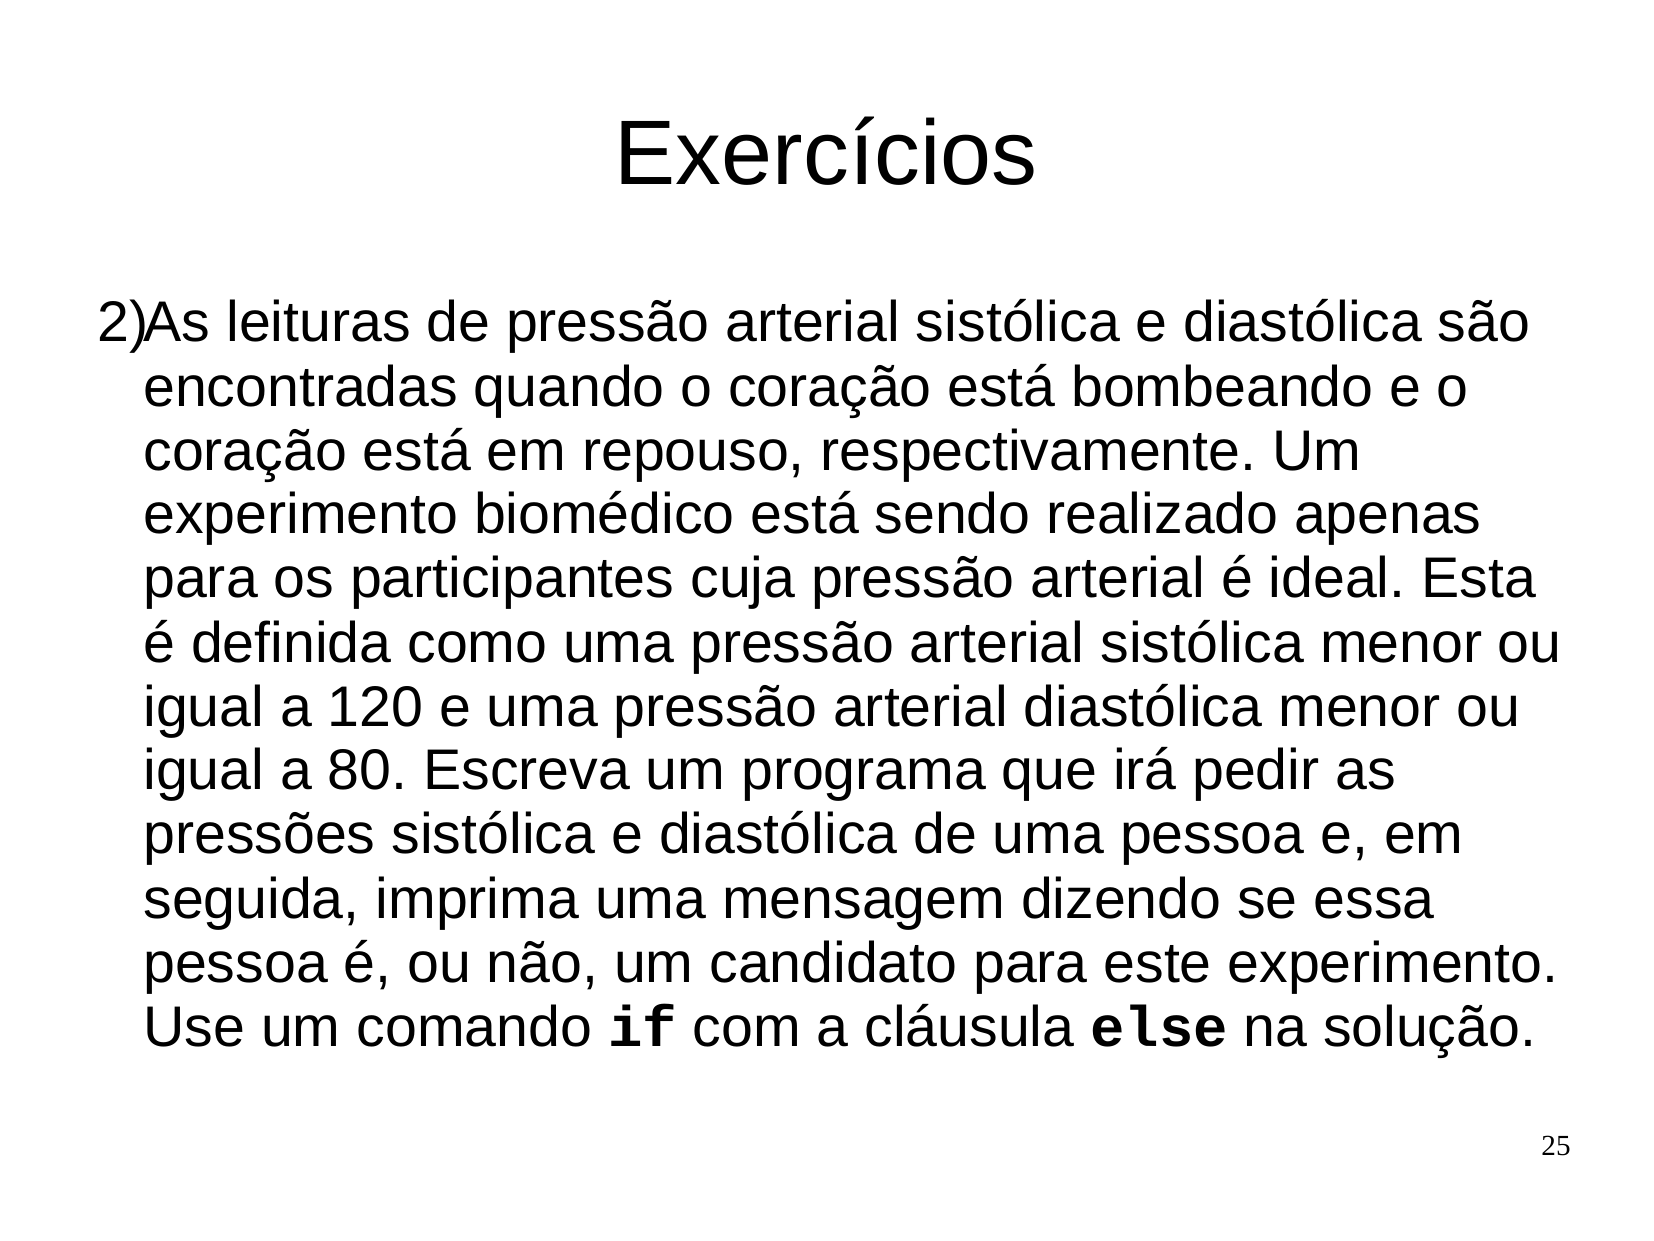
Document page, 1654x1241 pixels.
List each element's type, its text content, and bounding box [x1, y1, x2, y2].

title Exercícios [82, 49, 1571, 257]
list As leituras de pressão arterial sistólica e diastólica são encontradas quando o coração está bombeando e o coração está em repouso, respectivamente. Um experimento biomédico está sendo realizado apenas para os participantes cuja pressão arterial é ideal. Esta é definida como uma pressão arterial sistólica menor ou igual a 120 e uma pressão arterial diastólica menor ou igual a 80. Escreva um programa que irá pedir as pressões sistólica e diastólica de uma pessoa e, em seguida, imprima uma mensagem dizendo se essa pessoa é, ou não, um candidato para este experimento. Use um comando if com a cláusula else na solução. [82, 290, 1571, 1123]
